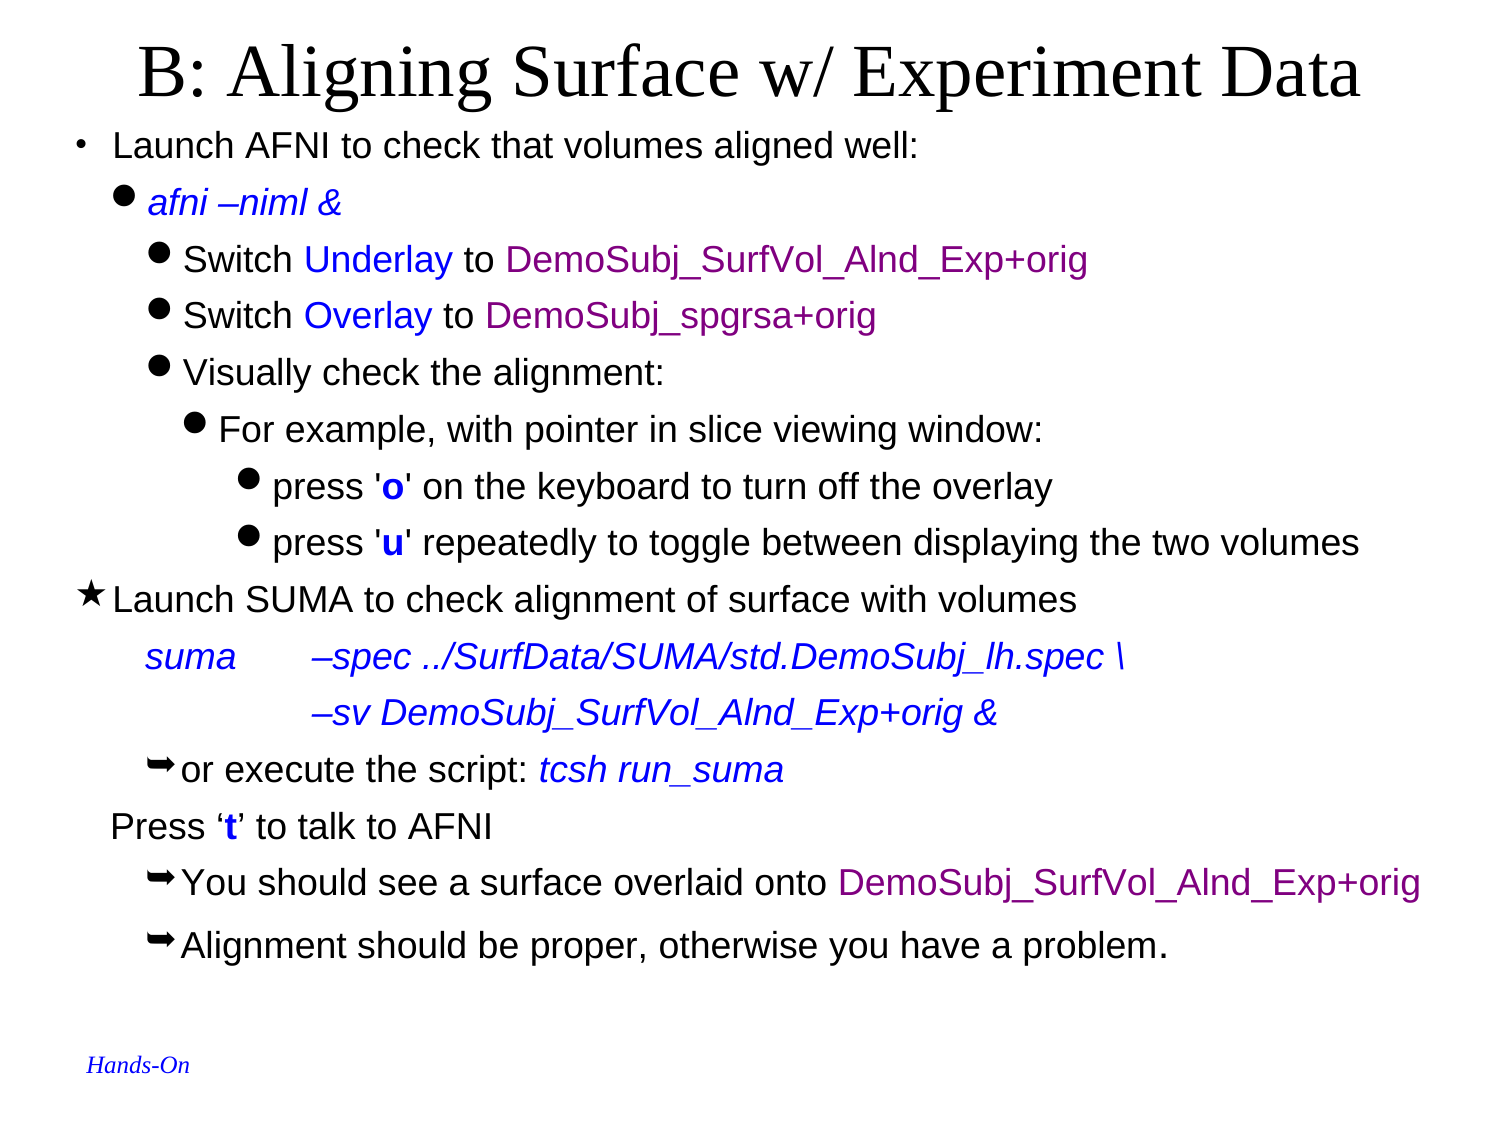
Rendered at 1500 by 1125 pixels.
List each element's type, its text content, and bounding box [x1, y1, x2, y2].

text_box Hands-On [71, 1042, 206, 1088]
text_box B: Aligning Surface w/ Experiment Data [112, 0, 1388, 144]
text_box Launch AFNI to check that volumes aligned well: afni –niml & Switch Underlay to DemoSubj_SurfVol_Alnd_Exp+orig Switch Overlay to DemoSubj_spgrsa+orig Visually check the alignment: For example, with pointer in slice viewing window: press 'o' on the keyboard to turn off the overlay press 'u' repeatedly to toggle between displaying the two volumes Launch SUMA to check alignment of surface with volumes suma –spec ../SurfData/SUMA/std.DemoSubj_lh.spec \ –sv DemoSubj_SurfVol_Alnd_Exp+orig & or execute the script: tcsh run_suma Press ‘t’ to talk to AFNI You should see a surface overlaid onto DemoSubj_SurfVol_Alnd_Exp+orig Alignment should be proper, otherwise you have a problem. [59, 112, 1449, 1011]
